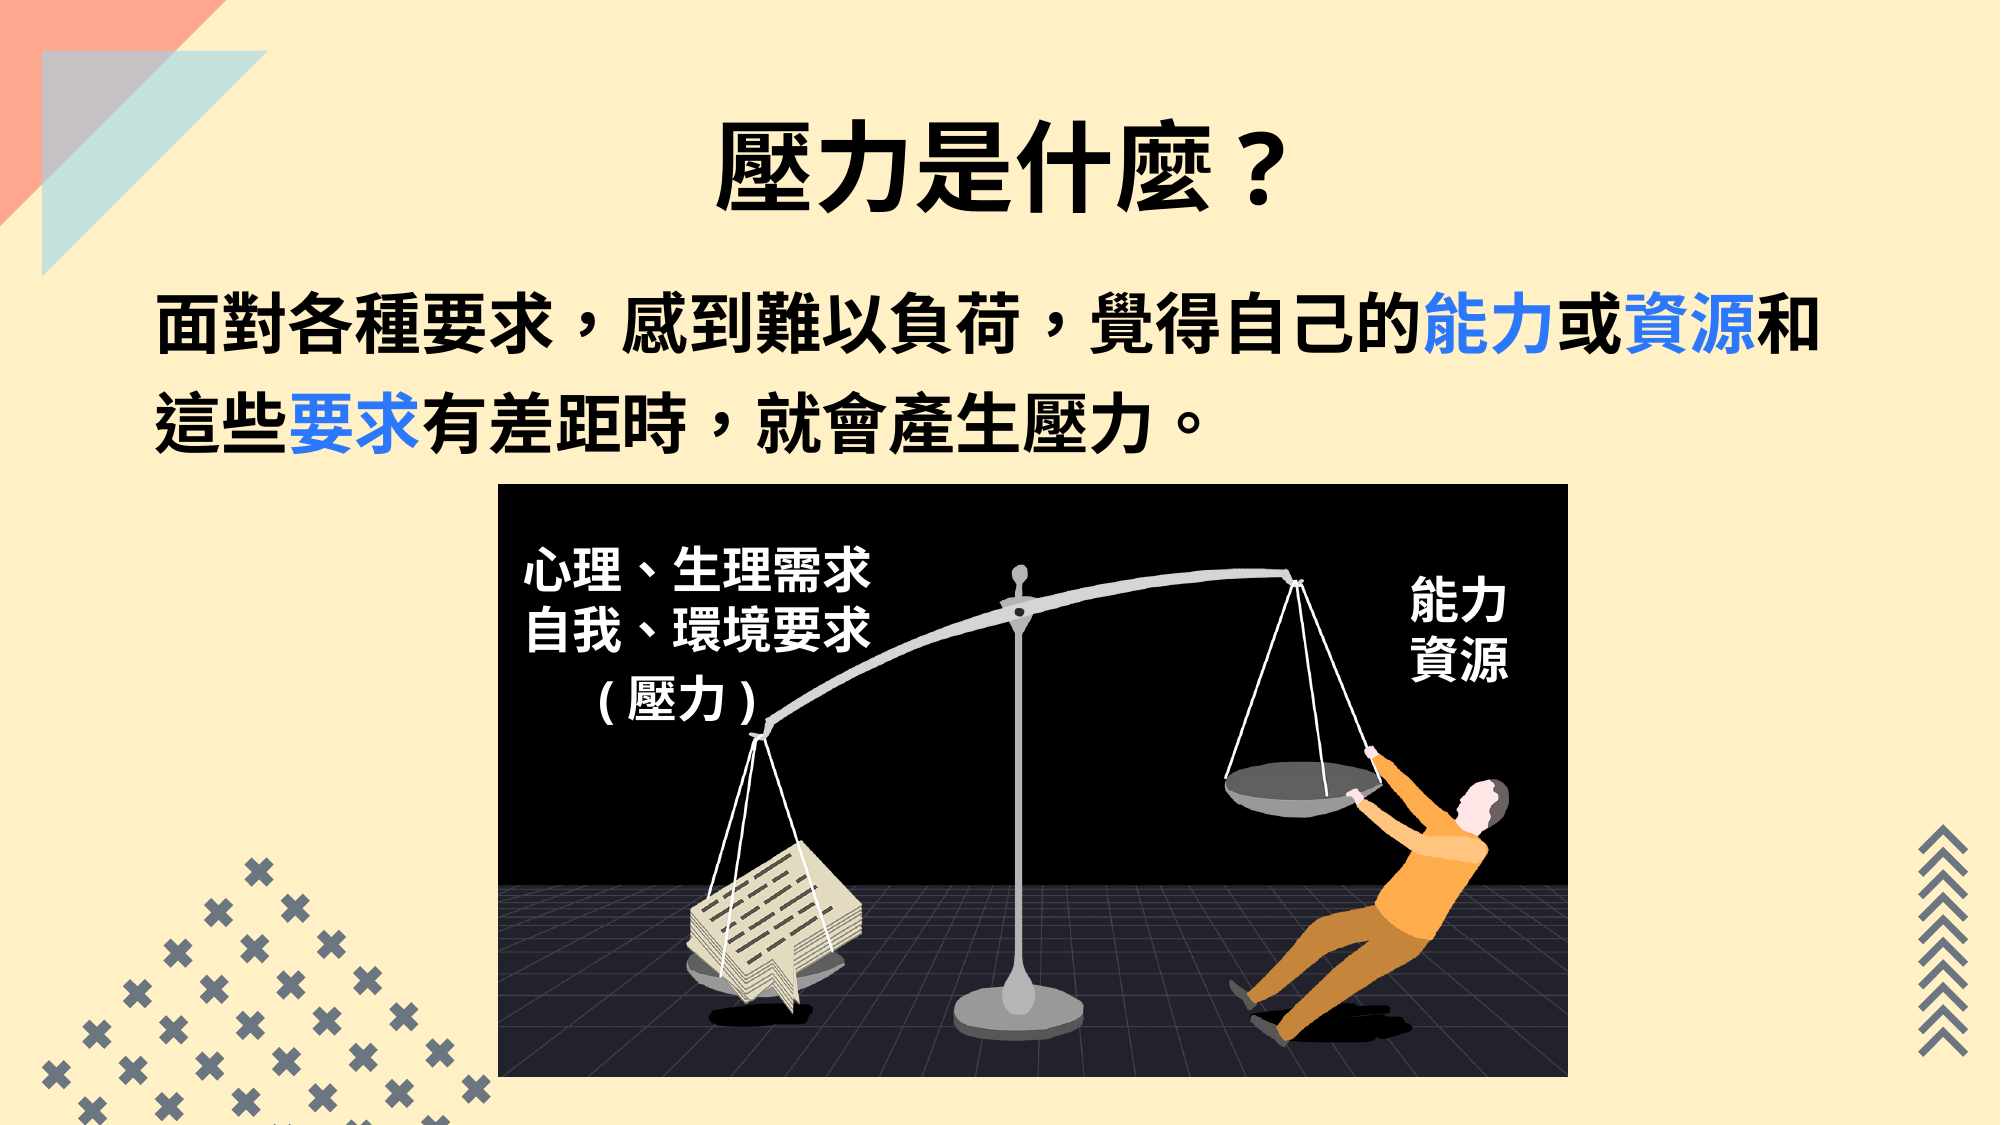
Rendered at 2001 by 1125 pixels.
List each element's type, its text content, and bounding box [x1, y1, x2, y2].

text_box 壓力是什麼? [68, 97, 1932, 223]
picture [498, 484, 1568, 1077]
text_box 面對各種要求，感到難以負荷，覺得自己的能力或資源和這些要求有差距時，就會產生壓力。 [139, 254, 1886, 982]
text_box 能力 資源 [1394, 560, 1526, 698]
text_box 心理、生理需求 自我、環境要求 [505, 531, 889, 668]
text_box (壓力) [583, 659, 749, 736]
